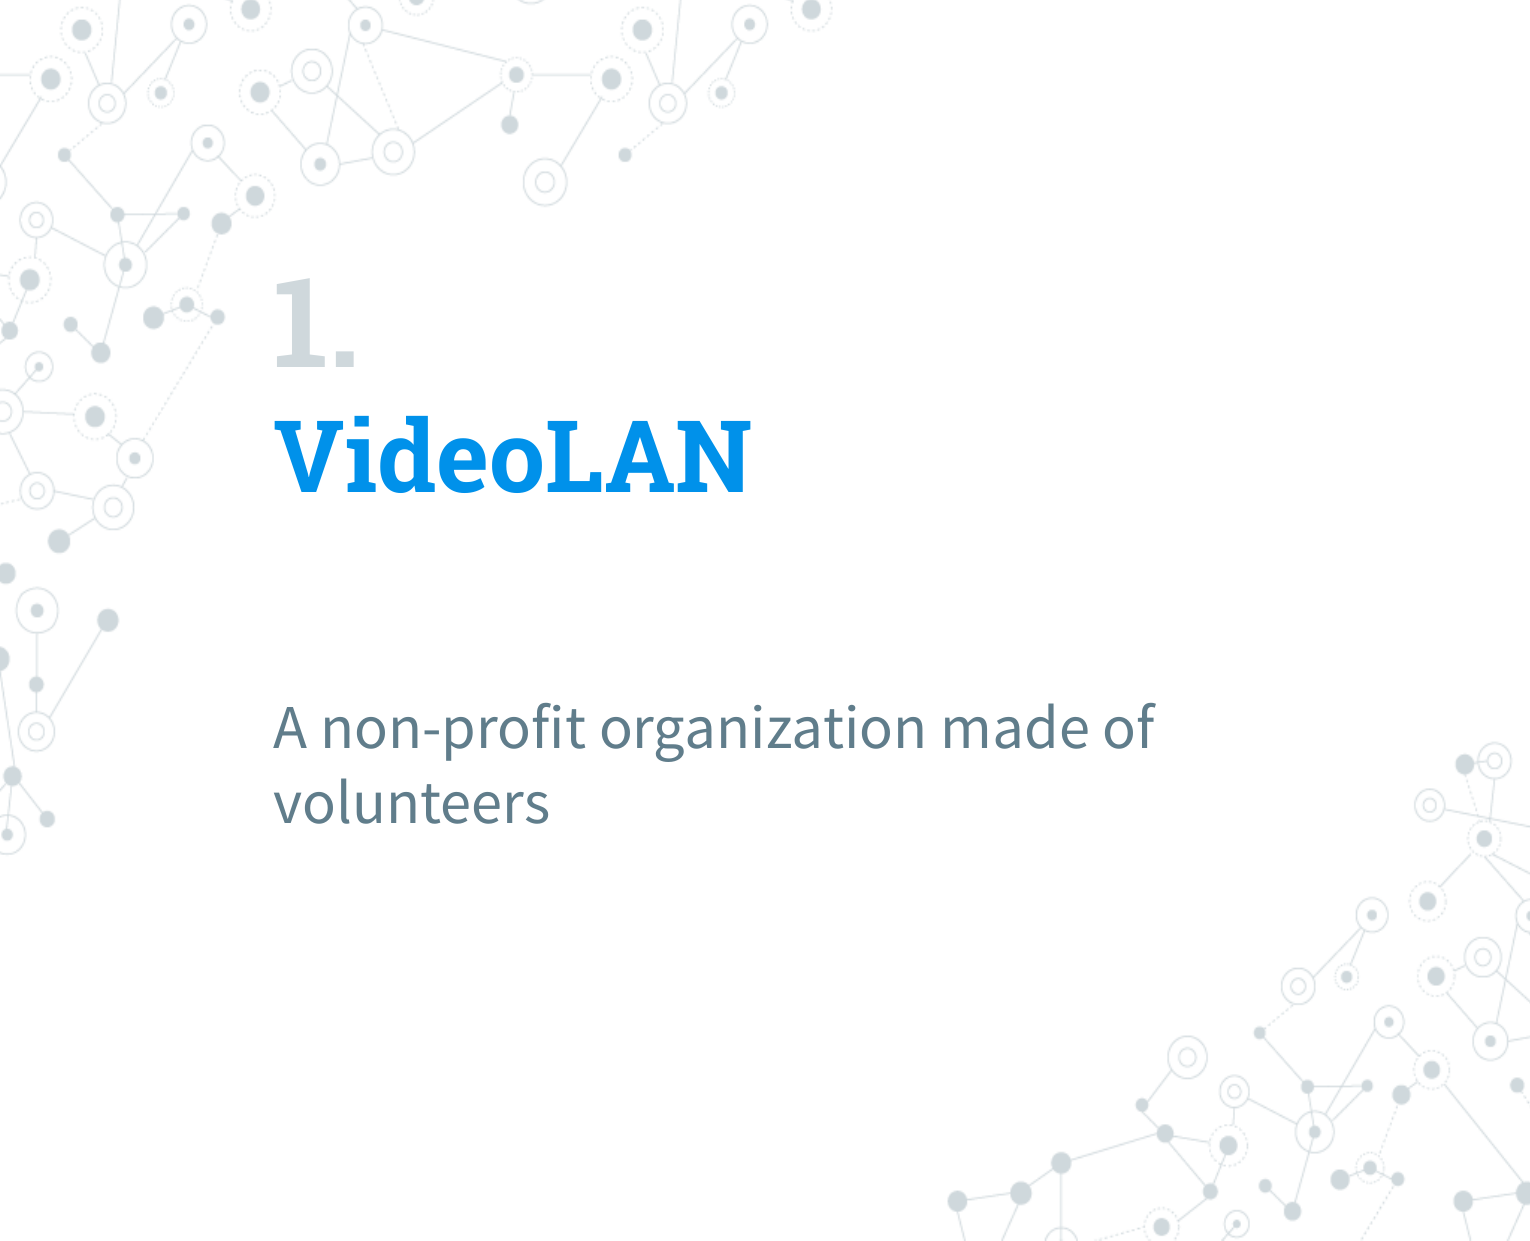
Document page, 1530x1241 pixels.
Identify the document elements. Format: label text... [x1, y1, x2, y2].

title 1. VideoLAN [258, 368, 1235, 648]
subtitle A non-profit organization made of volunteers [258, 671, 1235, 861]
picture [0, 0, 1530, 1241]
